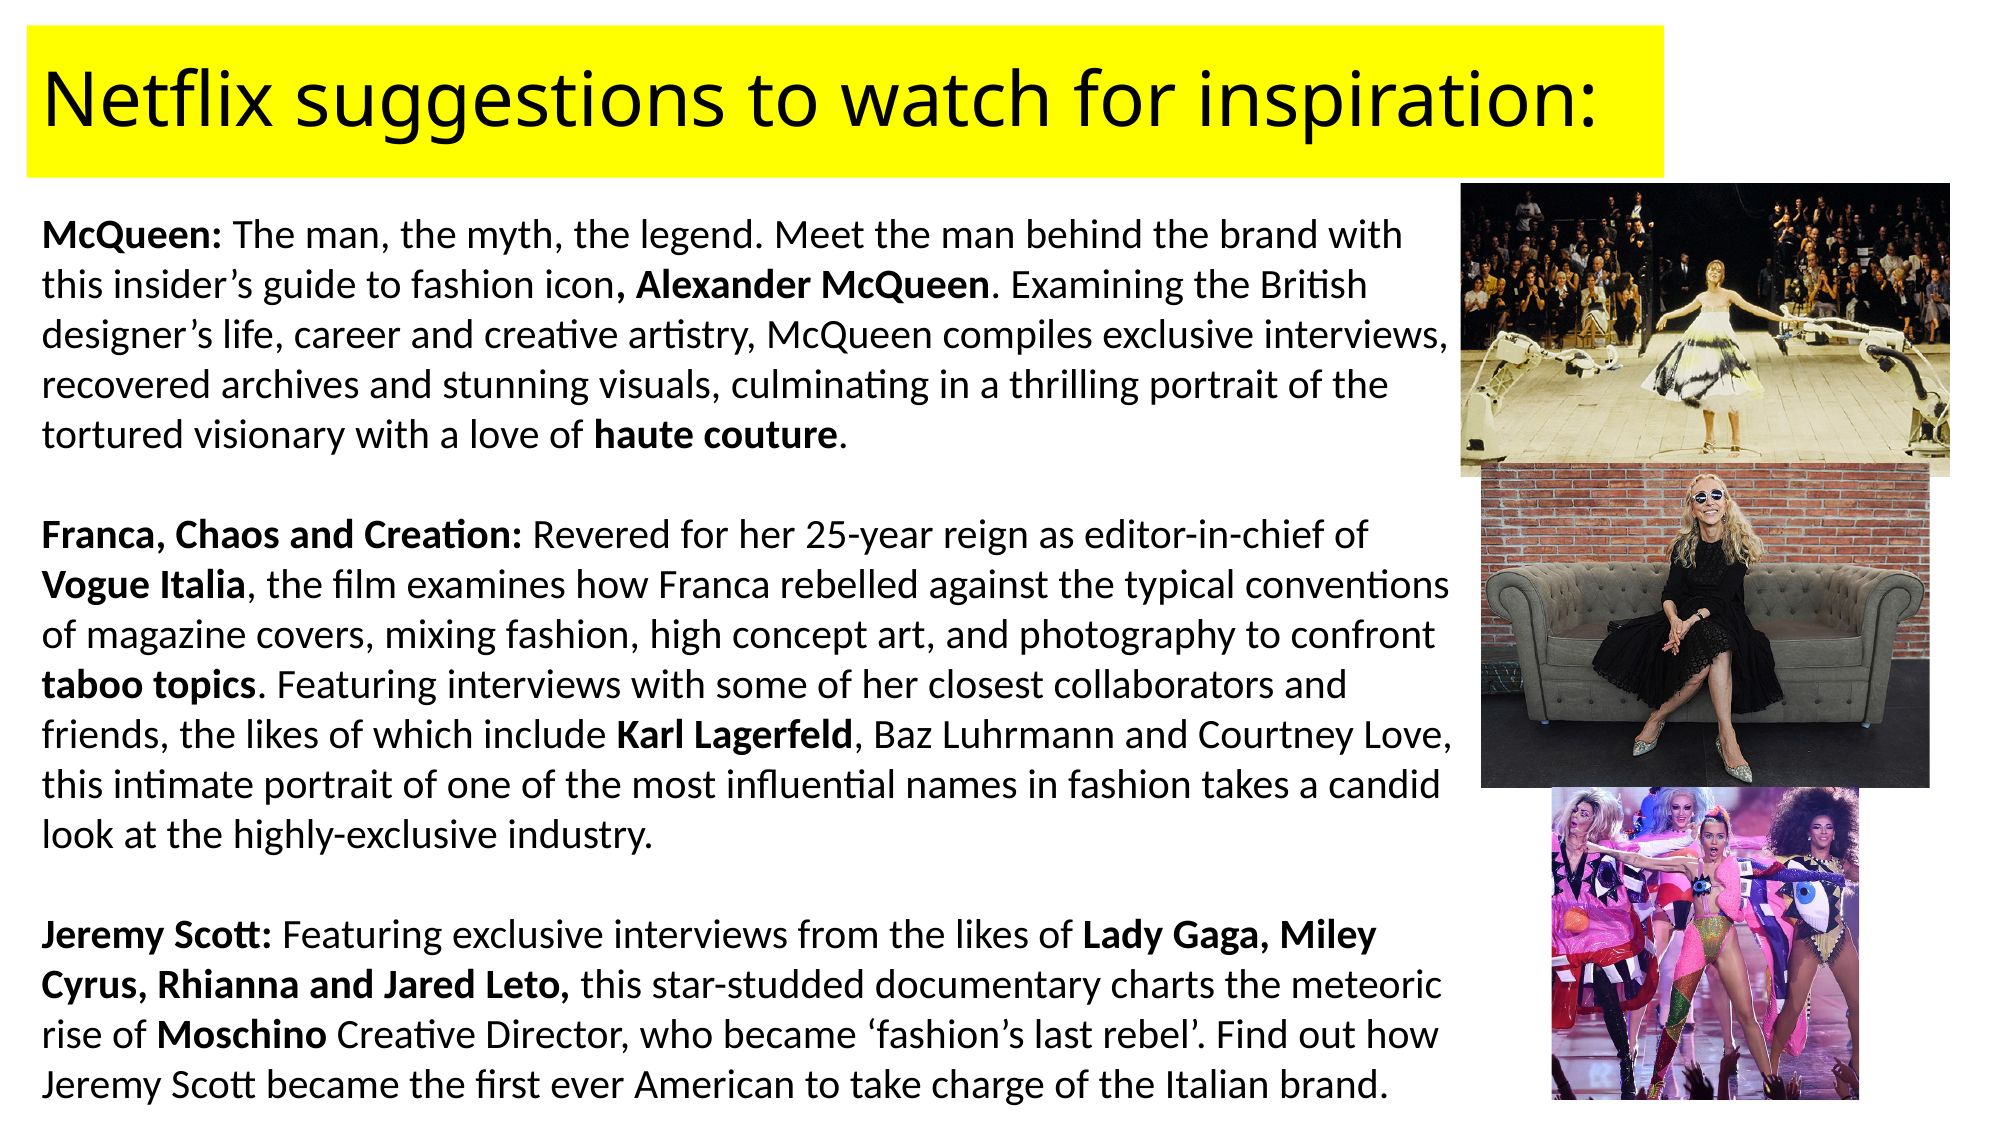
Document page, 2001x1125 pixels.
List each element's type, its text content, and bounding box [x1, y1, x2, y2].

title Netflix suggestions to watch for inspiration: [26, 25, 1664, 178]
picture [1460, 183, 1951, 1100]
text_box McQueen: The man, the myth, the legend. Meet the man behind the brand with this insider’s guide to fashion icon, Alexander McQueen. Examining the British designer’s life, career and creative artistry, McQueen compiles exclusive interviews, recovered archives and stunning visuals, culminating in a thrilling portrait of the tortured visionary with a love of haute couture. Franca, Chaos and Creation: Revered for her 25-year reign as editor-in-chief of Vogue Italia, the film examines how Franca rebelled against the typical conventions of magazine covers, mixing fashion, high concept art, and photography to confront taboo topics. Featuring interviews with some of her closest collaborators and friends, the likes of which include Karl Lagerfeld, Baz Luhrmann and Courtney Love, this intimate portrait of one of the most influential names in fashion takes a candid look at the highly-exclusive industry. Jeremy Scott: Featuring exclusive interviews from the likes of Lady Gaga, Miley Cyrus, Rhianna and Jared Leto, this star-studded documentary charts the meteoric rise of Moschino Creative Director, who became ‘fashion’s last rebel’. Find out how Jeremy Scott became the first ever American to take charge of the Italian brand. [26, 198, 1484, 1123]
